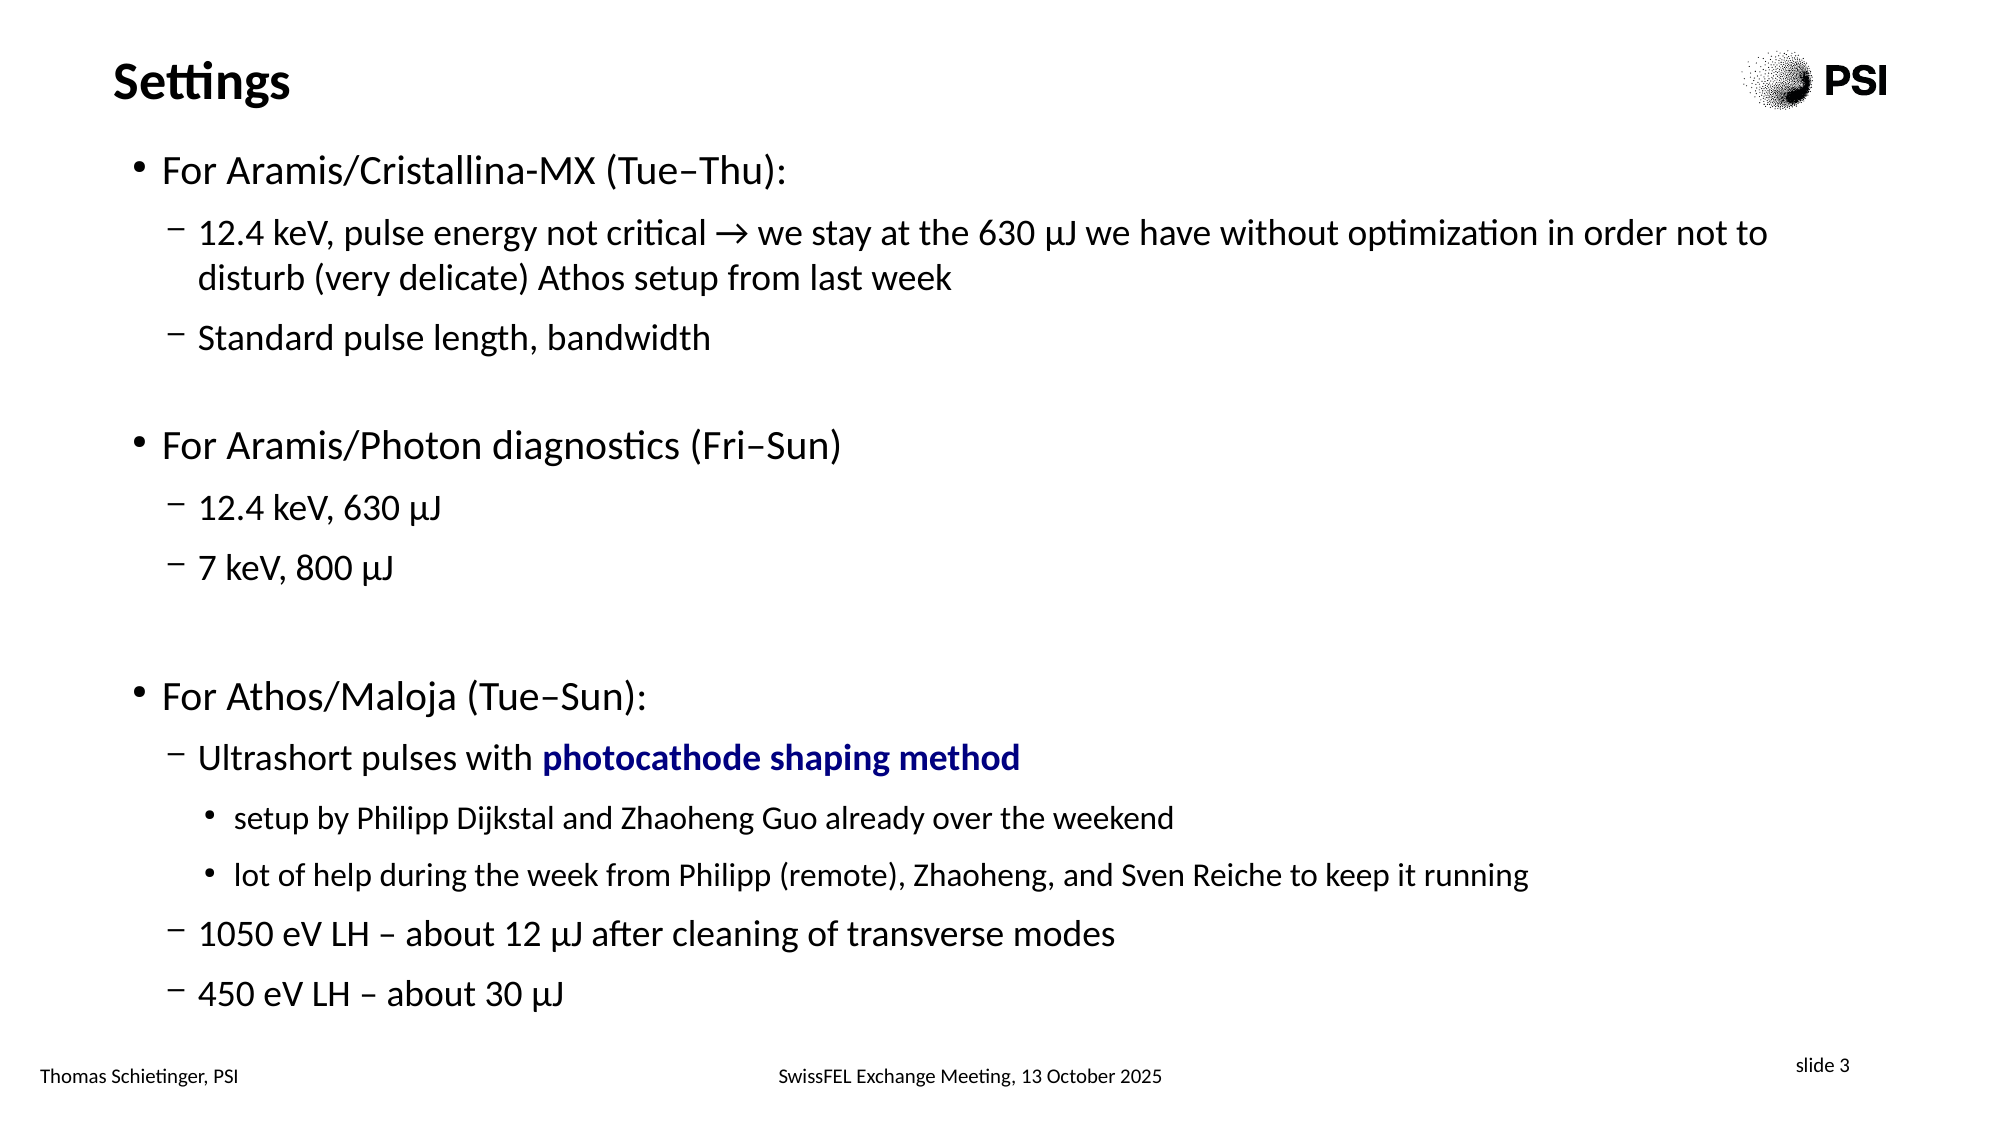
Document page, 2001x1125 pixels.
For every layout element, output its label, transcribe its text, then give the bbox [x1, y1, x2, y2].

list For Aramis/Cristallina-MX (Tue–Thu): 12.4 keV, pulse energy not critical → we stay at the 630 µJ we have without optimization in order not to disturb (very delicate) Athos setup from last week Standard pulse length, bandwidth For Aramis/Photon diagnostics (Fri–Sun) 12.4 keV, 630 µJ 7 keV, 800 µJ For Athos/Maloja (Tue–Sun): Ultrashort pulses with photocathode shaping method setup by Philipp Dijkstal and Zhaoheng Guo already over the weekend lot of help during the week from Philipp (remote), Zhaoheng, and Sven Reiche to keep it running 1050 eV LH – about 12 µJ after cleaning of transverse modes 450 eV LH – about 30 µJ [114, 143, 1831, 1031]
title Settings [114, 45, 1585, 118]
